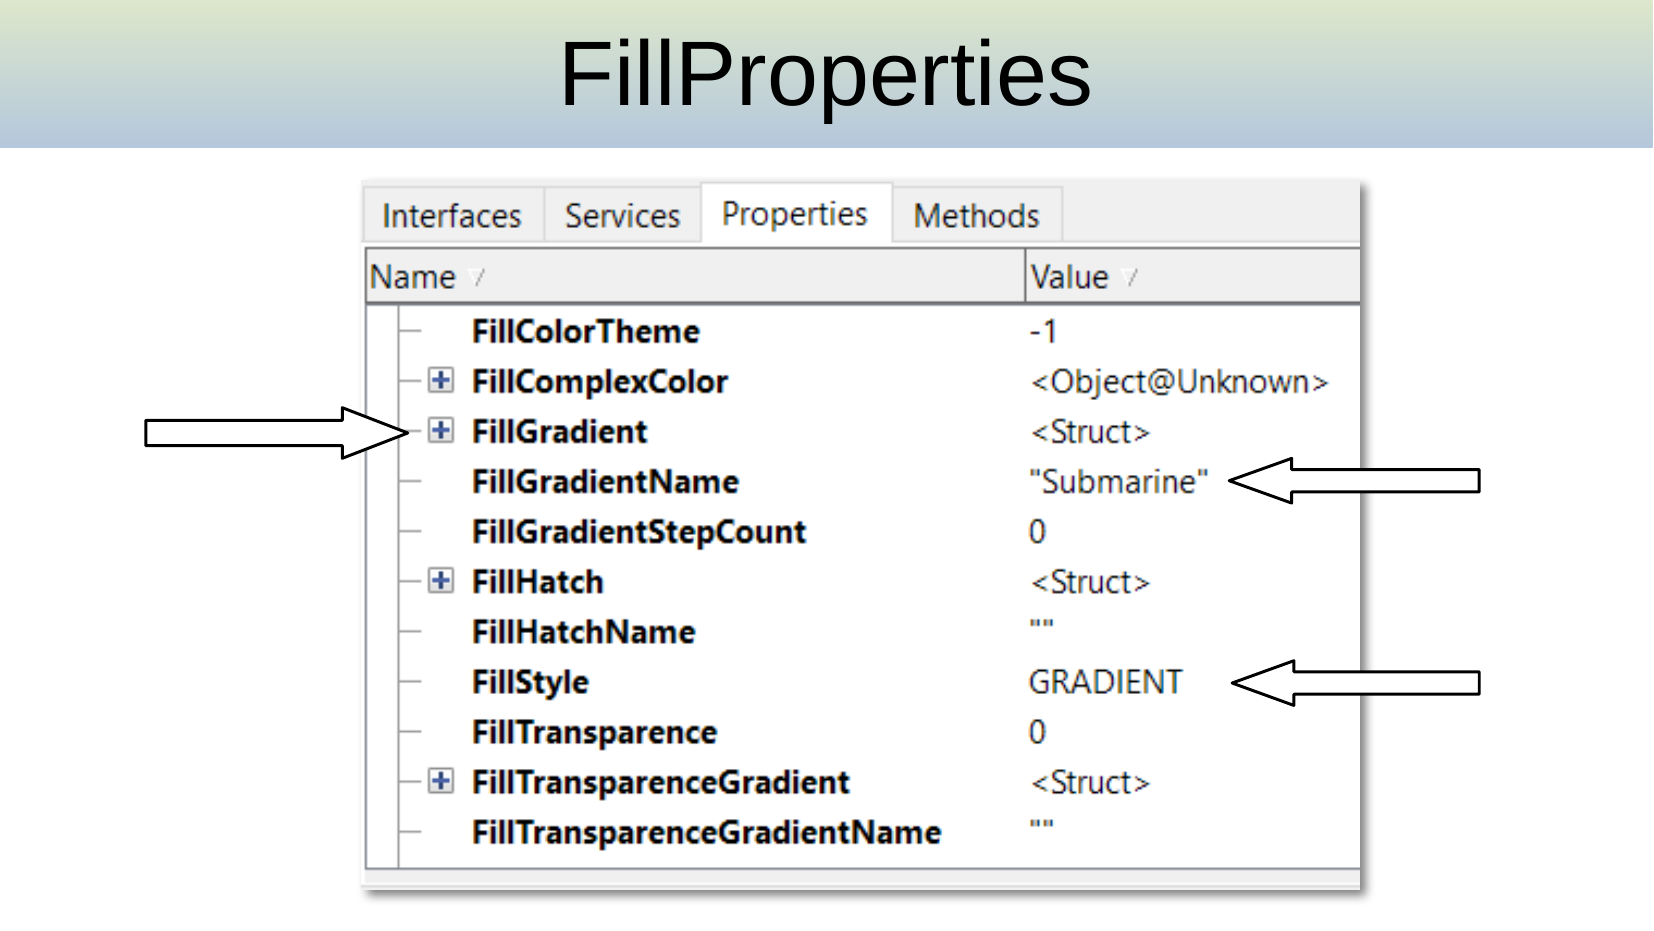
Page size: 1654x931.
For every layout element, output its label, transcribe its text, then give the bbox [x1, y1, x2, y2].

text_box [1232, 660, 1480, 706]
title FillProperties [0, 0, 1653, 148]
text_box [145, 407, 408, 459]
text_box [1229, 458, 1480, 504]
picture [361, 180, 1360, 890]
